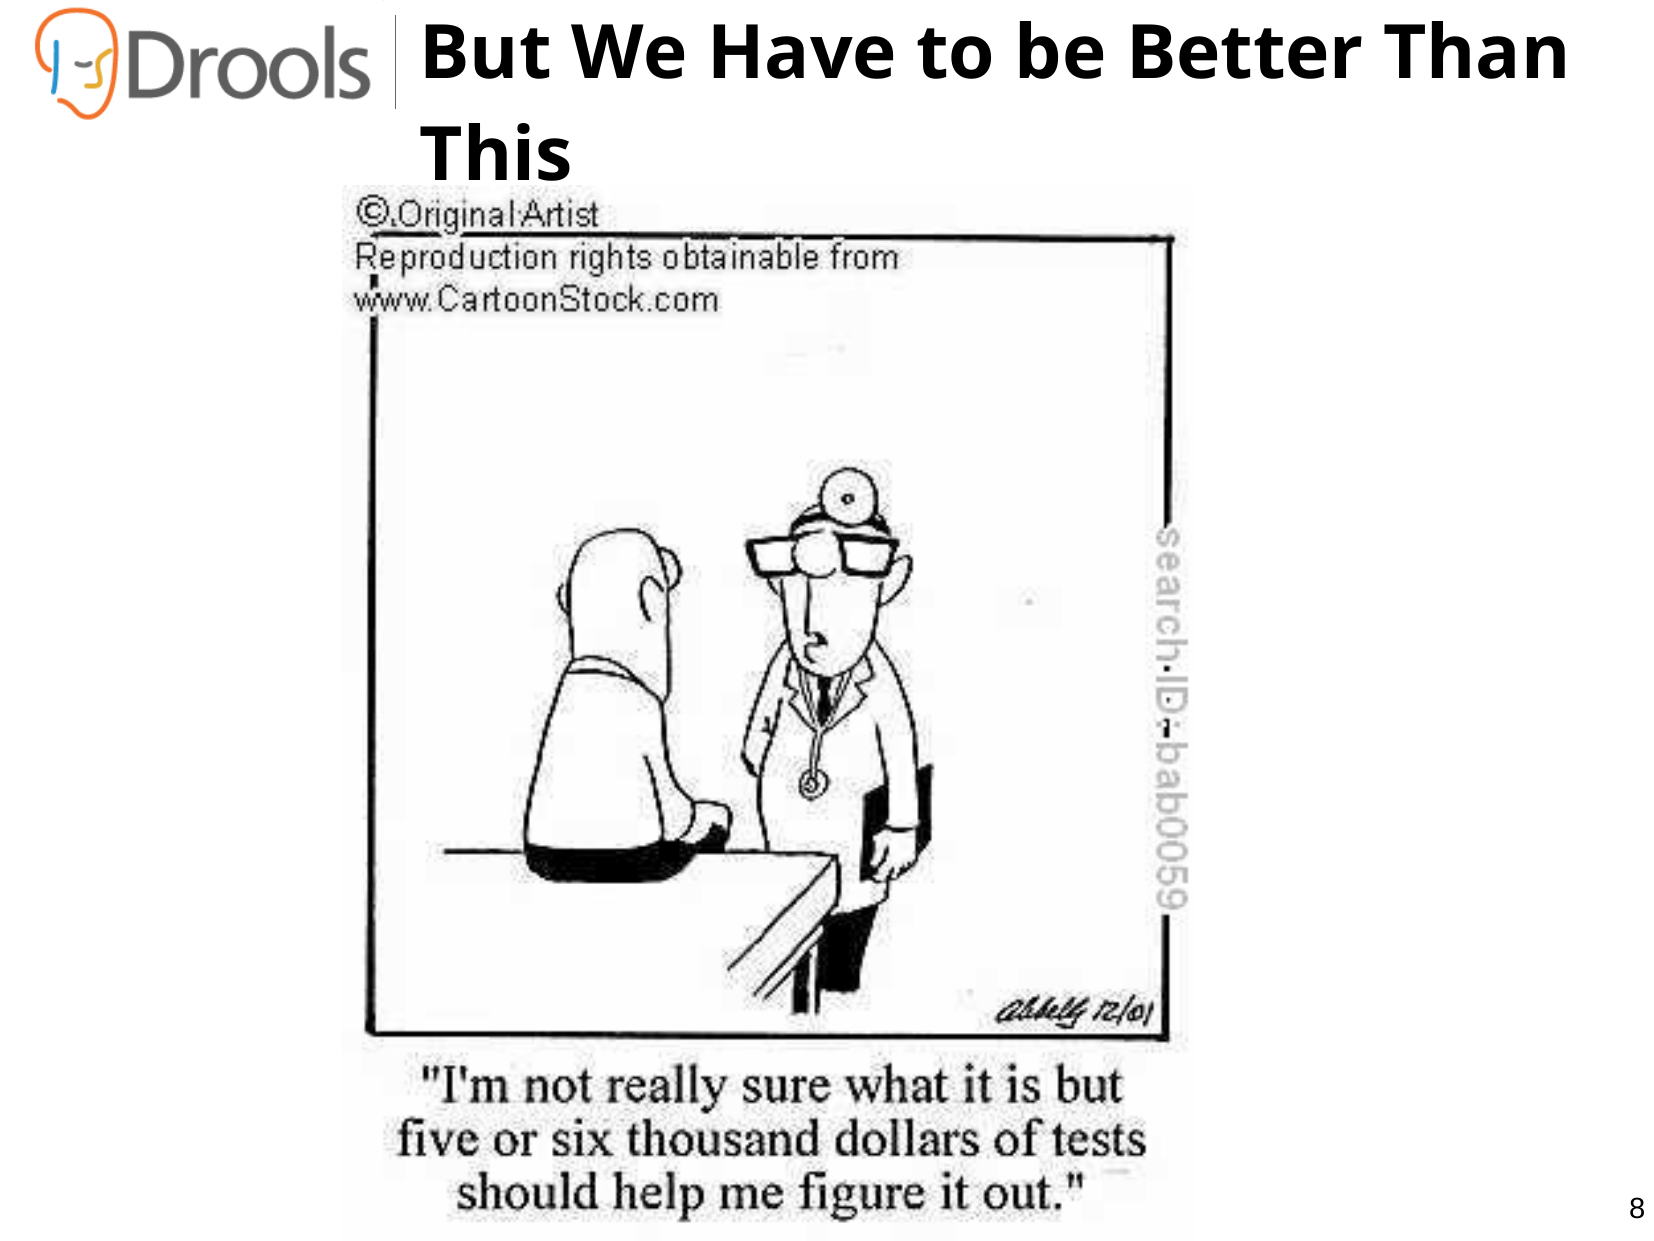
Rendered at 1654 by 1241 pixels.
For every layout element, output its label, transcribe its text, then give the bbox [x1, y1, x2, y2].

title But We Have to be Better Than This [419, 0, 1630, 207]
picture [342, 185, 1194, 1241]
picture [29, 0, 384, 126]
